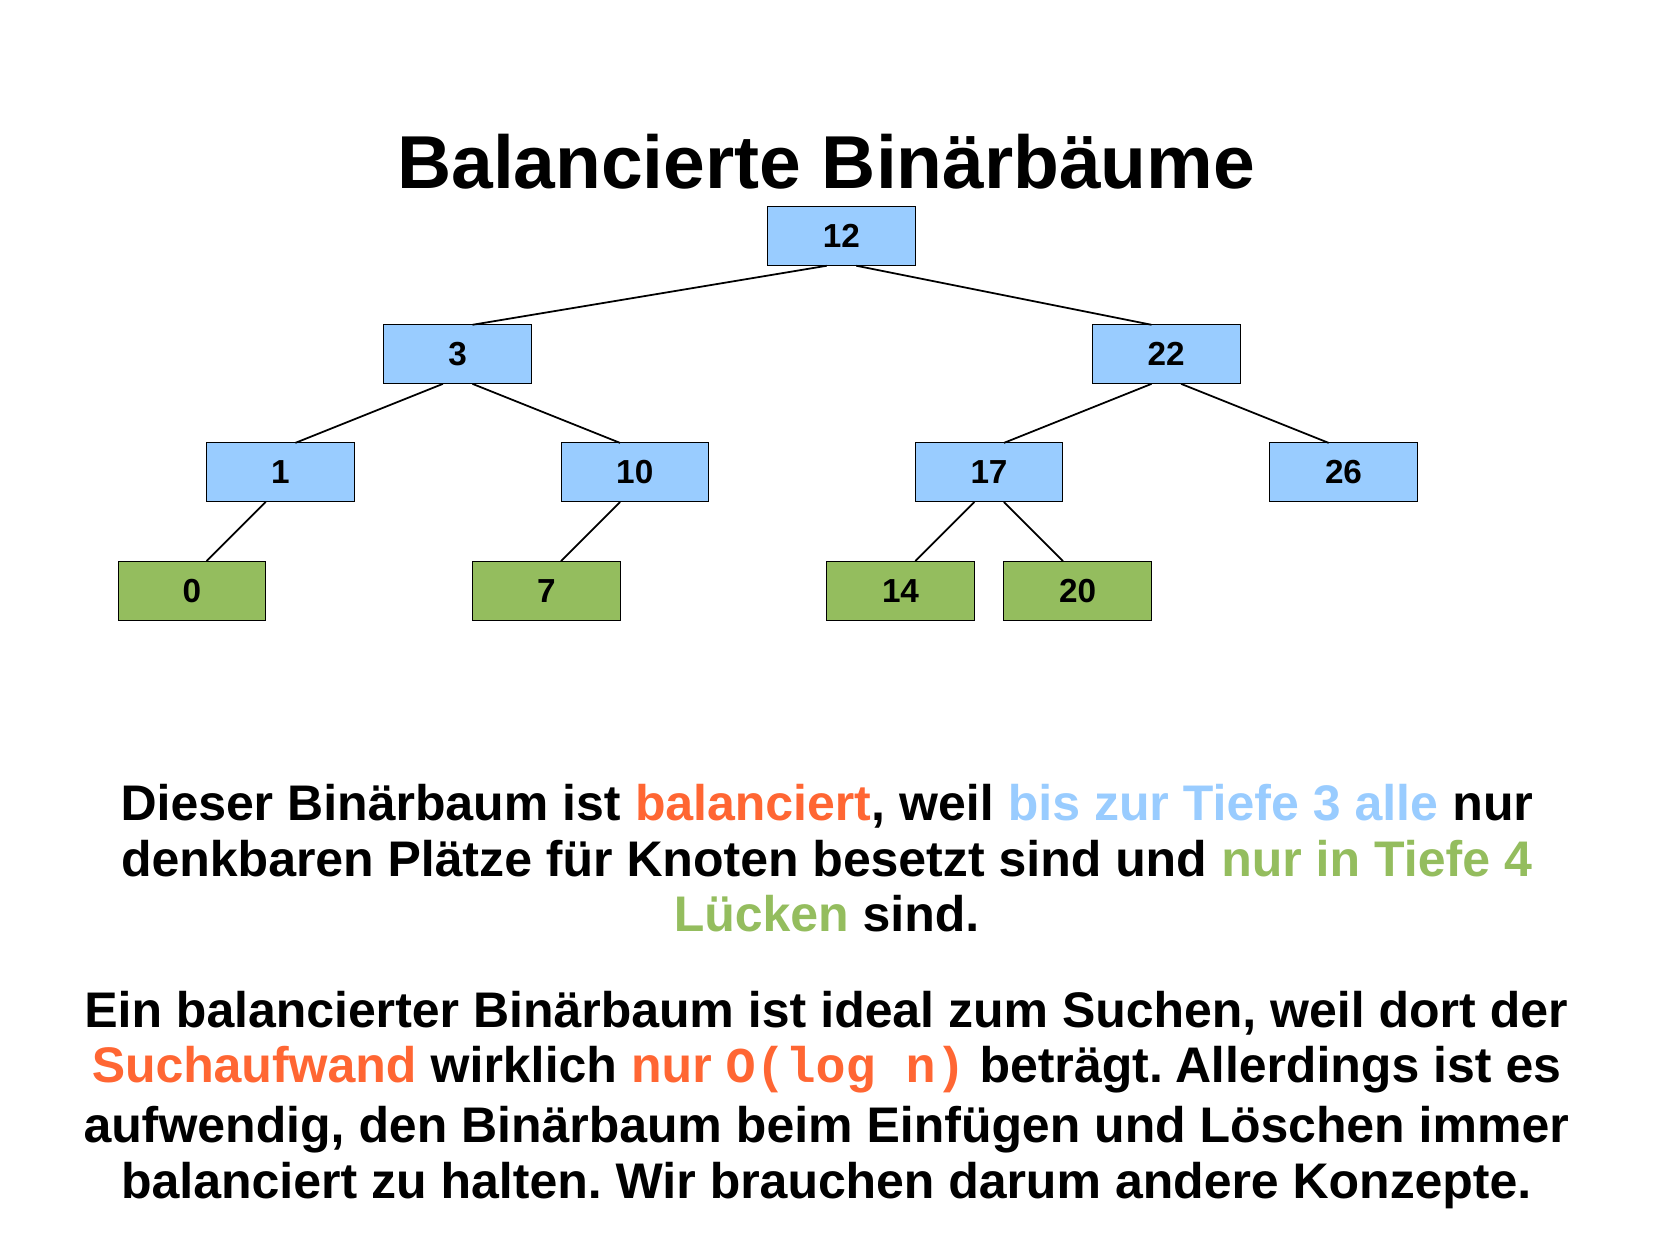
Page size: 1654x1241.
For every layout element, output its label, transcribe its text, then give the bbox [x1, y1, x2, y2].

text_box Ein balancierter Binärbaum ist ideal zum Suchen, weil dort der Suchaufwand wirklich nur O(log n) beträgt. Allerdings ist es aufwendig, den Binärbaum beim Einfügen und Löschen immer balanciert zu halten. Wir brauchen darum andere Konzepte. [59, 974, 1595, 1222]
text_box 0 [118, 561, 266, 621]
text_box 26 [1269, 442, 1418, 502]
title Balancierte Binärbäume [88, 118, 1565, 207]
text_box 3 [383, 324, 532, 384]
text_box 1 [206, 442, 355, 502]
text_box 20 [1003, 561, 1152, 621]
text_box 12 [767, 206, 916, 266]
text_box 17 [915, 442, 1063, 502]
text_box Dieser Binärbaum ist balanciert, weil bis zur Tiefe 3 alle nur denkbaren Plätze für Knoten besetzt sind und nur in Tiefe 4 Lücken sind. [59, 767, 1595, 954]
text_box 14 [826, 561, 975, 621]
text_box 22 [1092, 324, 1241, 384]
text_box 7 [472, 561, 621, 621]
text_box 10 [561, 442, 709, 502]
